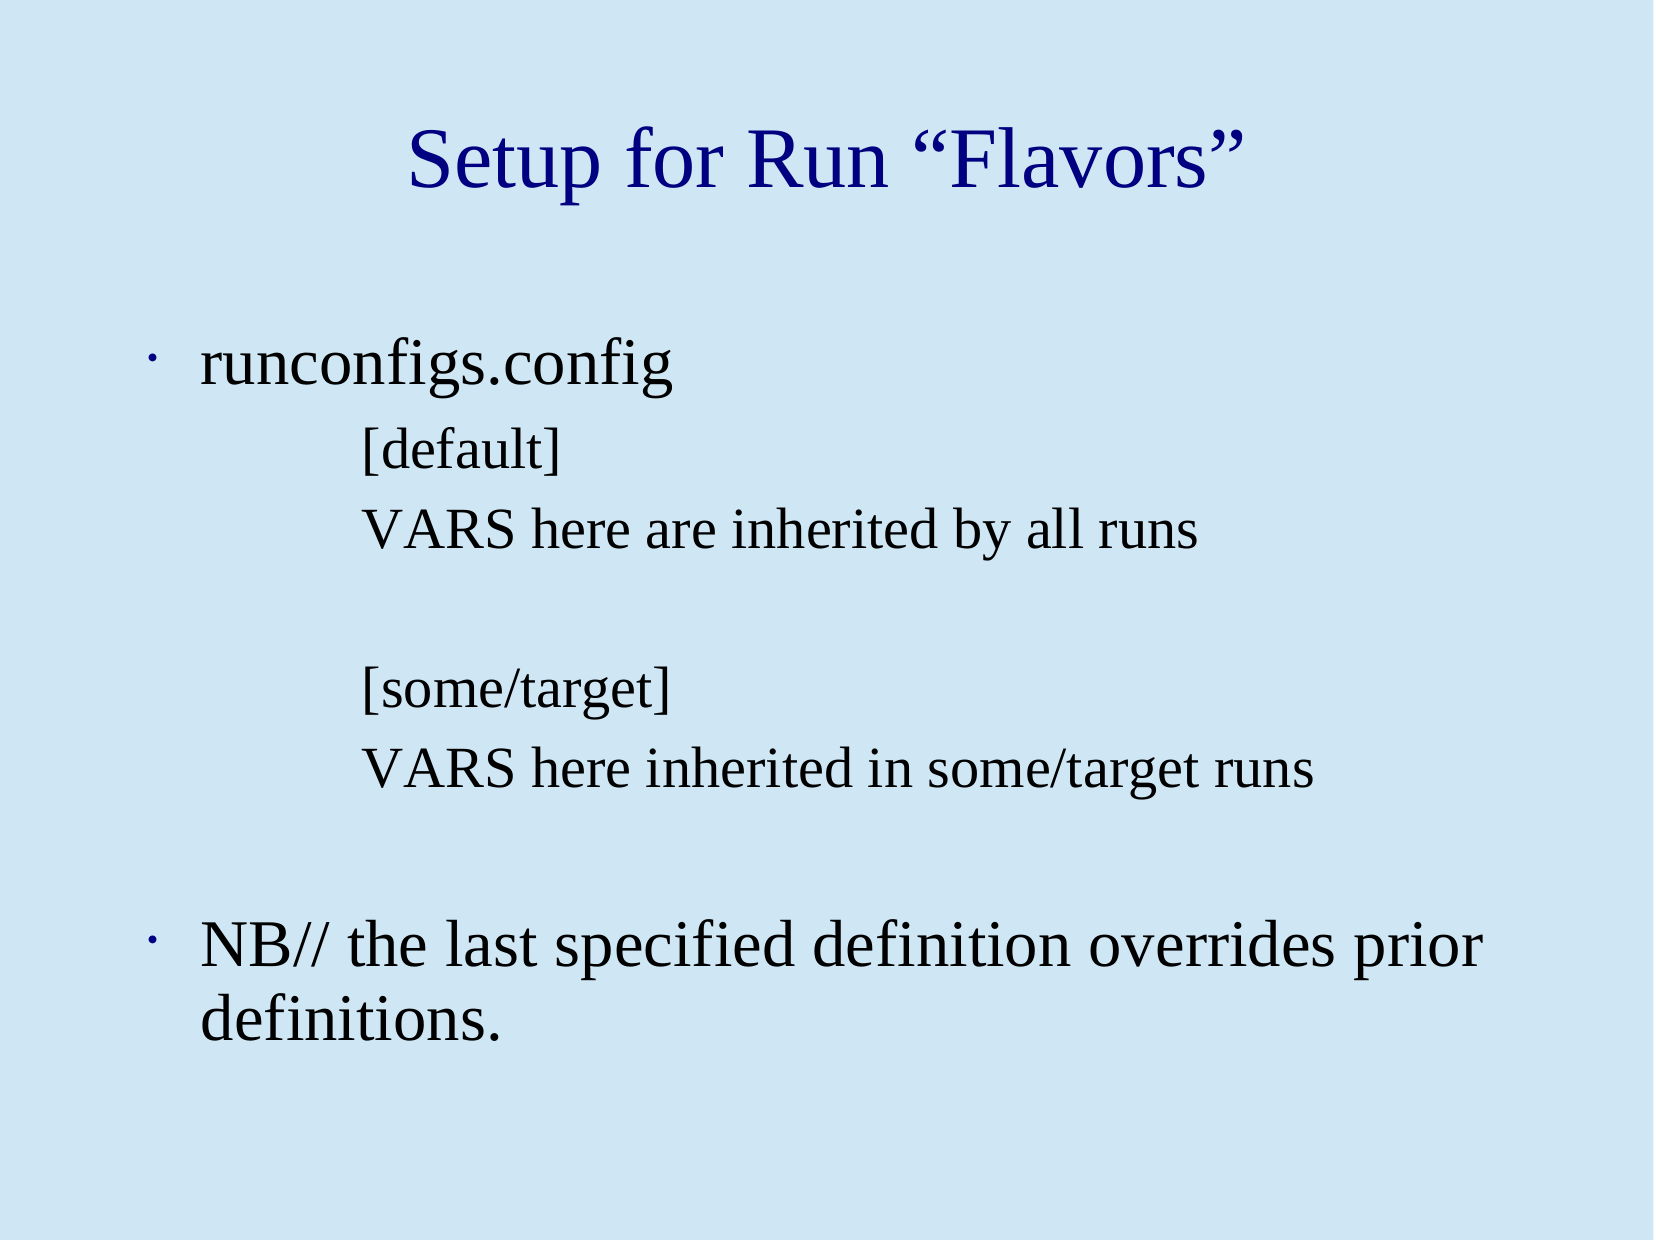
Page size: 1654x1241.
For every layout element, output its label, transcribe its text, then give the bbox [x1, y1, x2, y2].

list runconfigs.config [default] VARS here are inherited by all runs [some/target] VARS here inherited in some/target runs NB// the last specified definition overrides prior definitions. [129, 324, 1489, 1058]
title Setup for Run “Flavors” [82, 55, 1571, 263]
